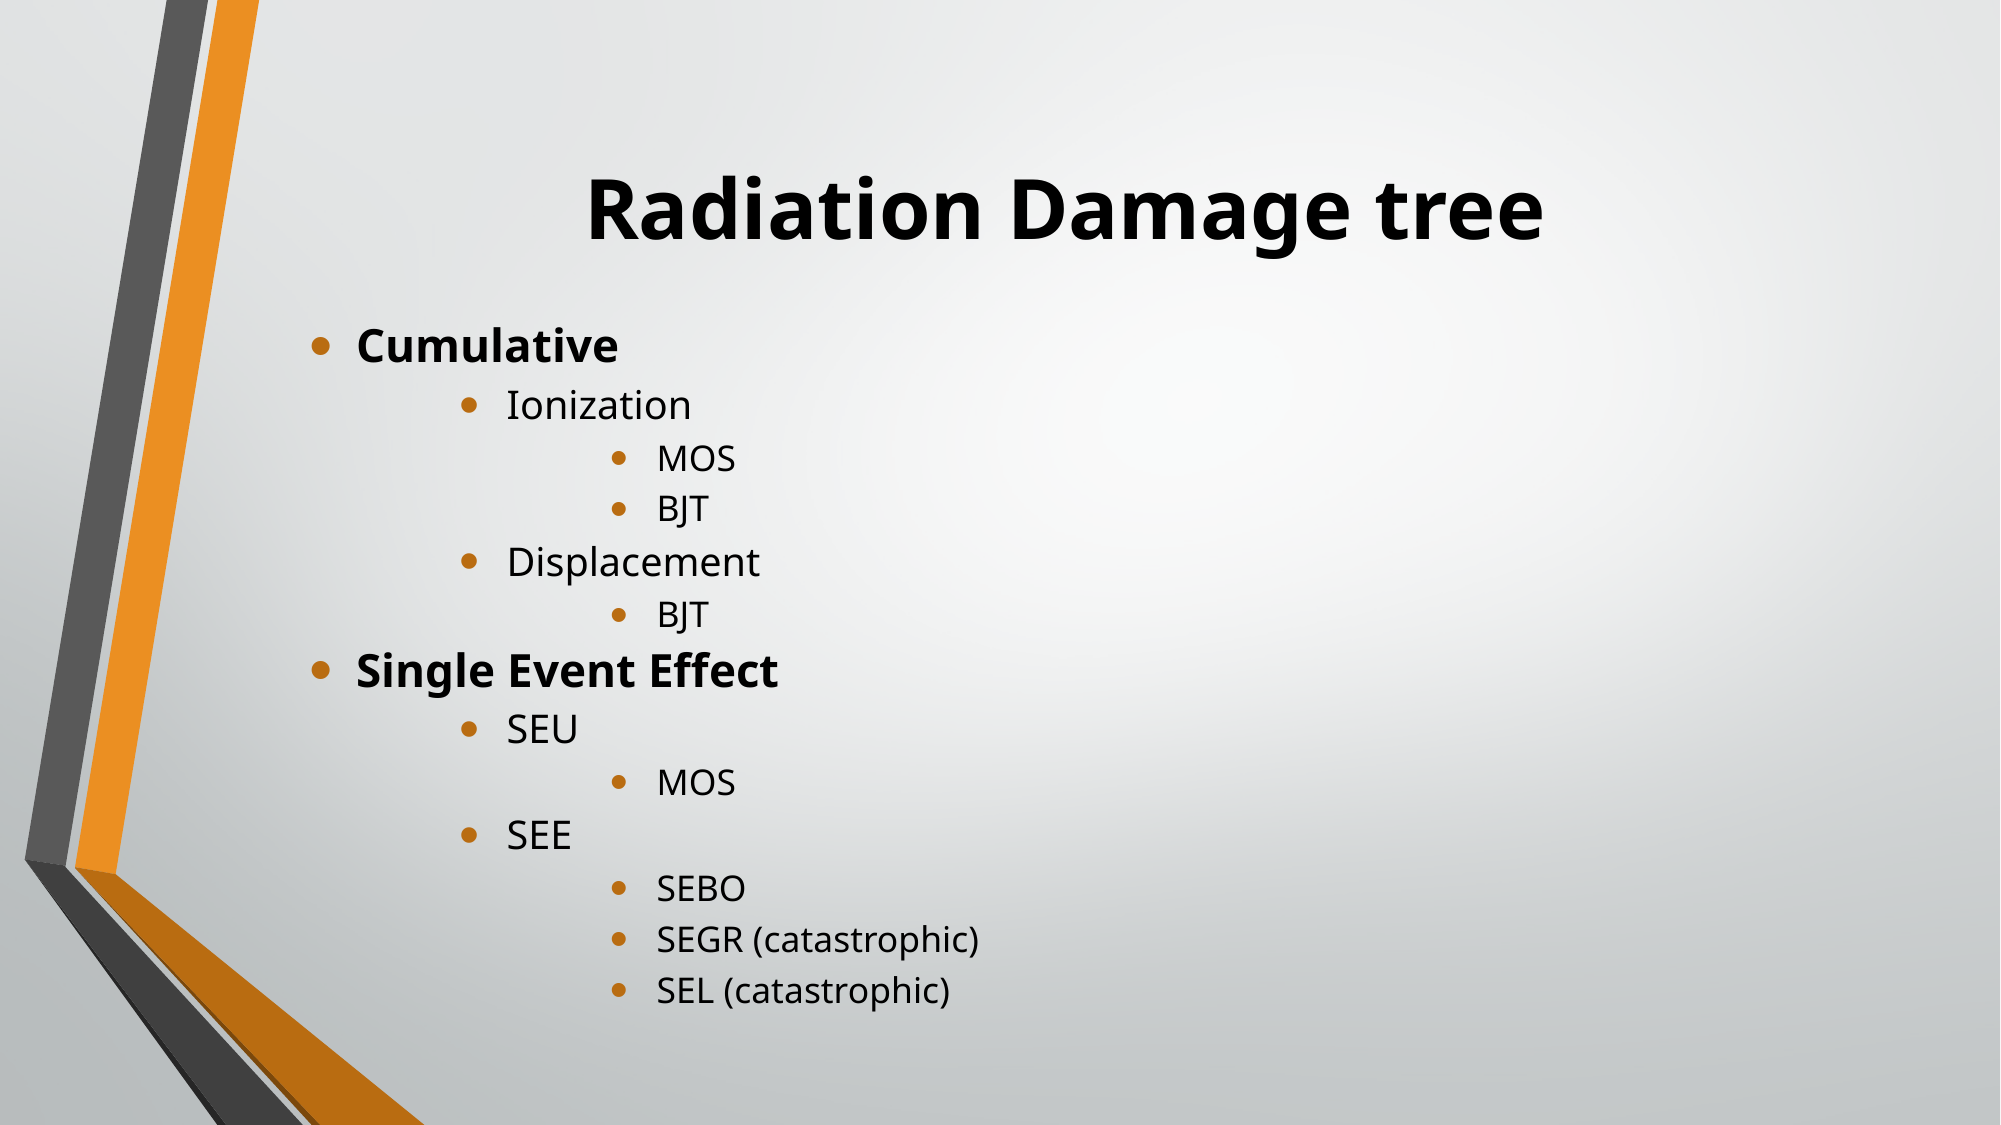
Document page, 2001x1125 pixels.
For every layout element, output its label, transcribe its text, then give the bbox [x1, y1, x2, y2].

list Cumulative Ionization MOS BJT Displacement BJT Single Event Effect SEU MOS SEE SEBO SEGR (catastrophic) SEL (catastrophic) [294, 257, 1887, 1077]
title Radiation Damage tree [243, 112, 1887, 400]
